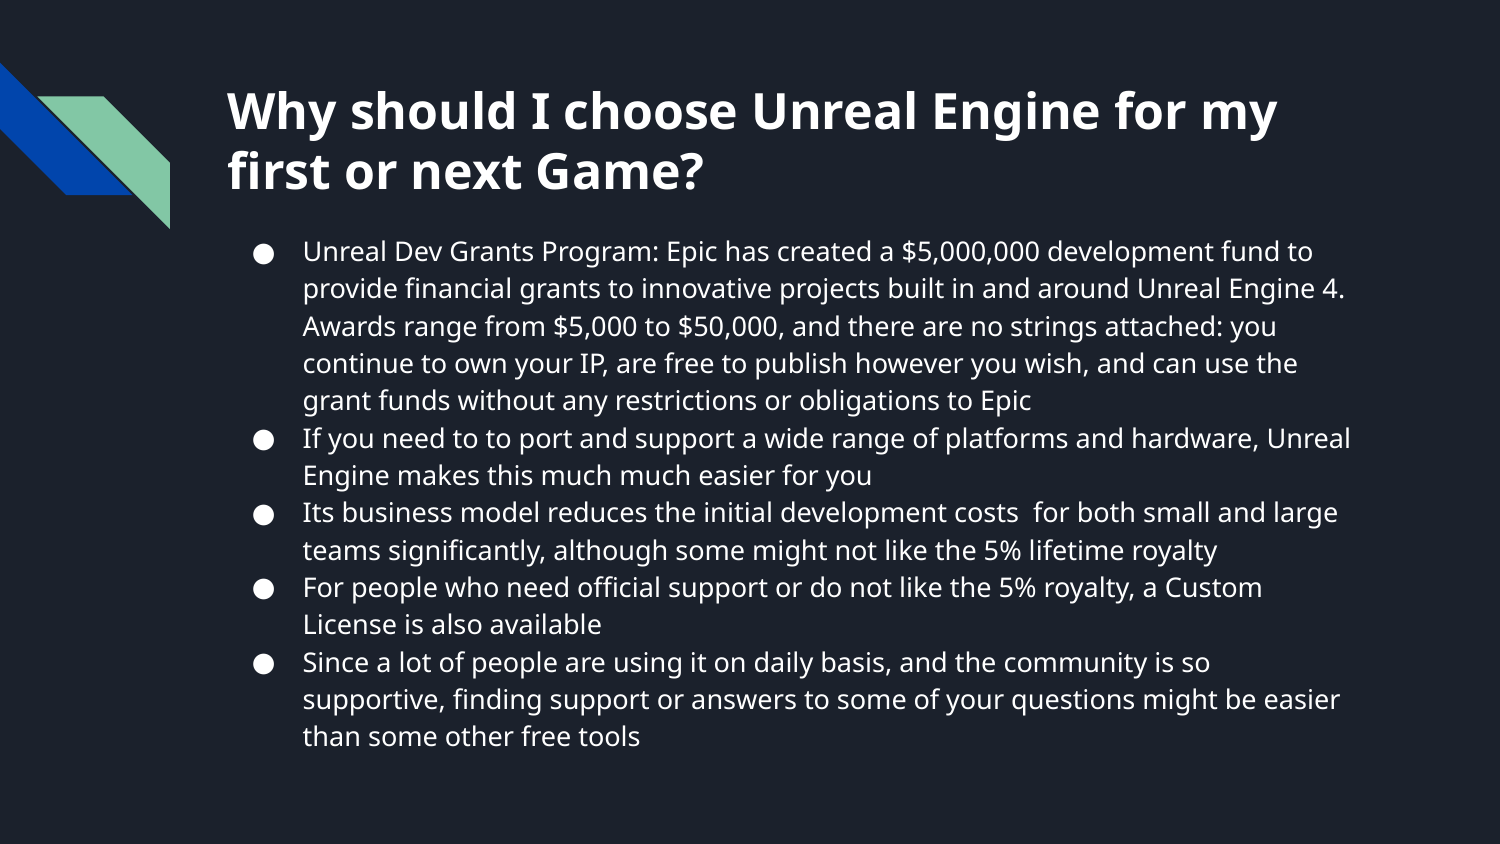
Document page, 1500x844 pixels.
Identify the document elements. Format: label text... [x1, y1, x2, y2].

text_box Unreal Dev Grants Program: Epic has created a $5,000,000 development fund to provide financial grants to innovative projects built in and around Unreal Engine 4. Awards range from $5,000 to $50,000, and there are no strings attached: you continue to own your IP, are free to publish however you wish, and can use the grant funds without any restrictions or obligations to Epic If you need to to port and support a wide range of platforms and hardware, Unreal Engine makes this much much easier for you Its business model reduces the initial development costs for both small and large teams significantly, although some might not like the 5% lifetime royalty For people who need official support or do not like the 5% royalty, a Custom License is also available Since a lot of people are using it on daily basis, and the community is so supportive, finding support or answers to some of your questions might be easier than some other free tools [212, 214, 1368, 735]
text_box Why should I choose Unreal Engine for my first or next Game? [212, 64, 1368, 214]
